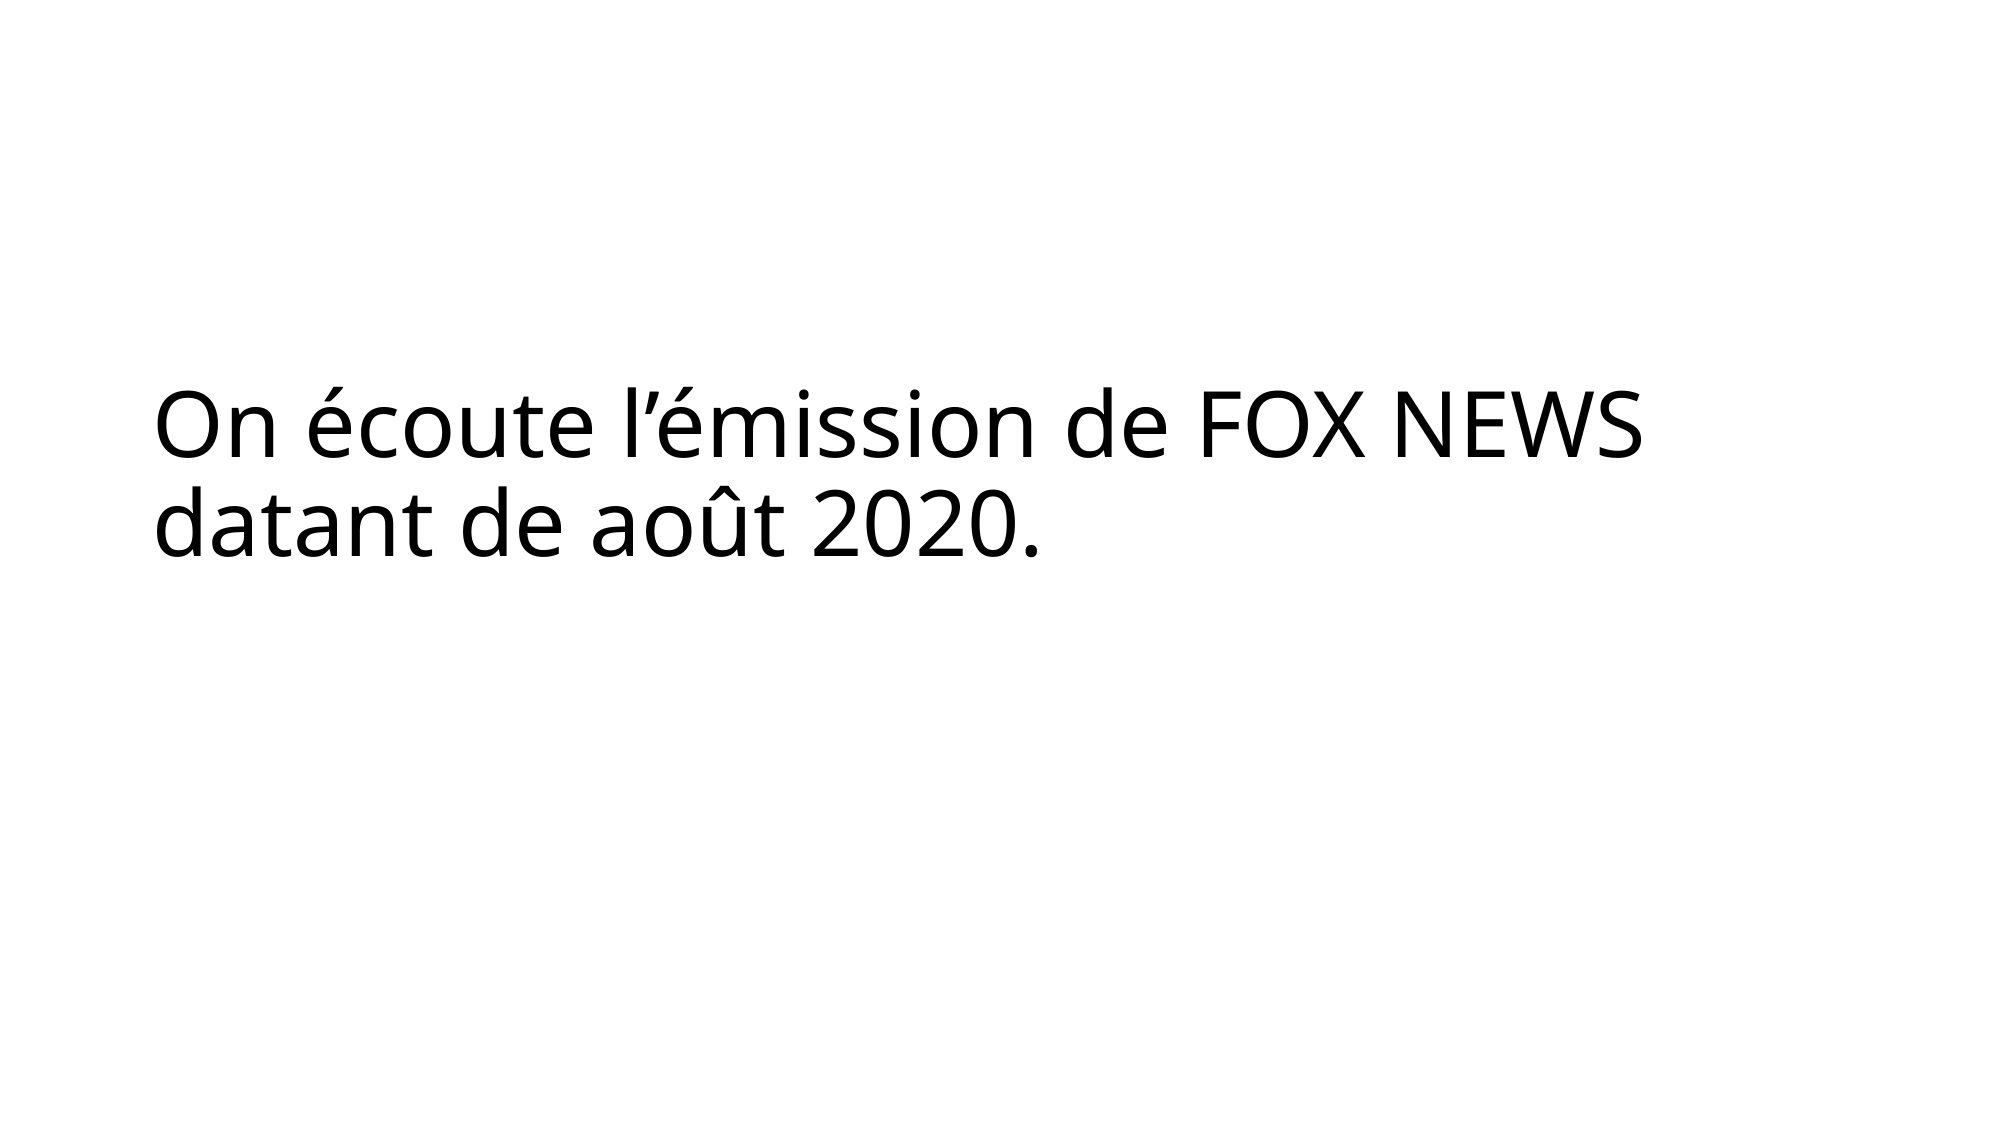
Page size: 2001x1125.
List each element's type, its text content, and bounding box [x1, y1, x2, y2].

title On écoute l’émission de FOX NEWS datant de août 2020. [137, 368, 1863, 587]
